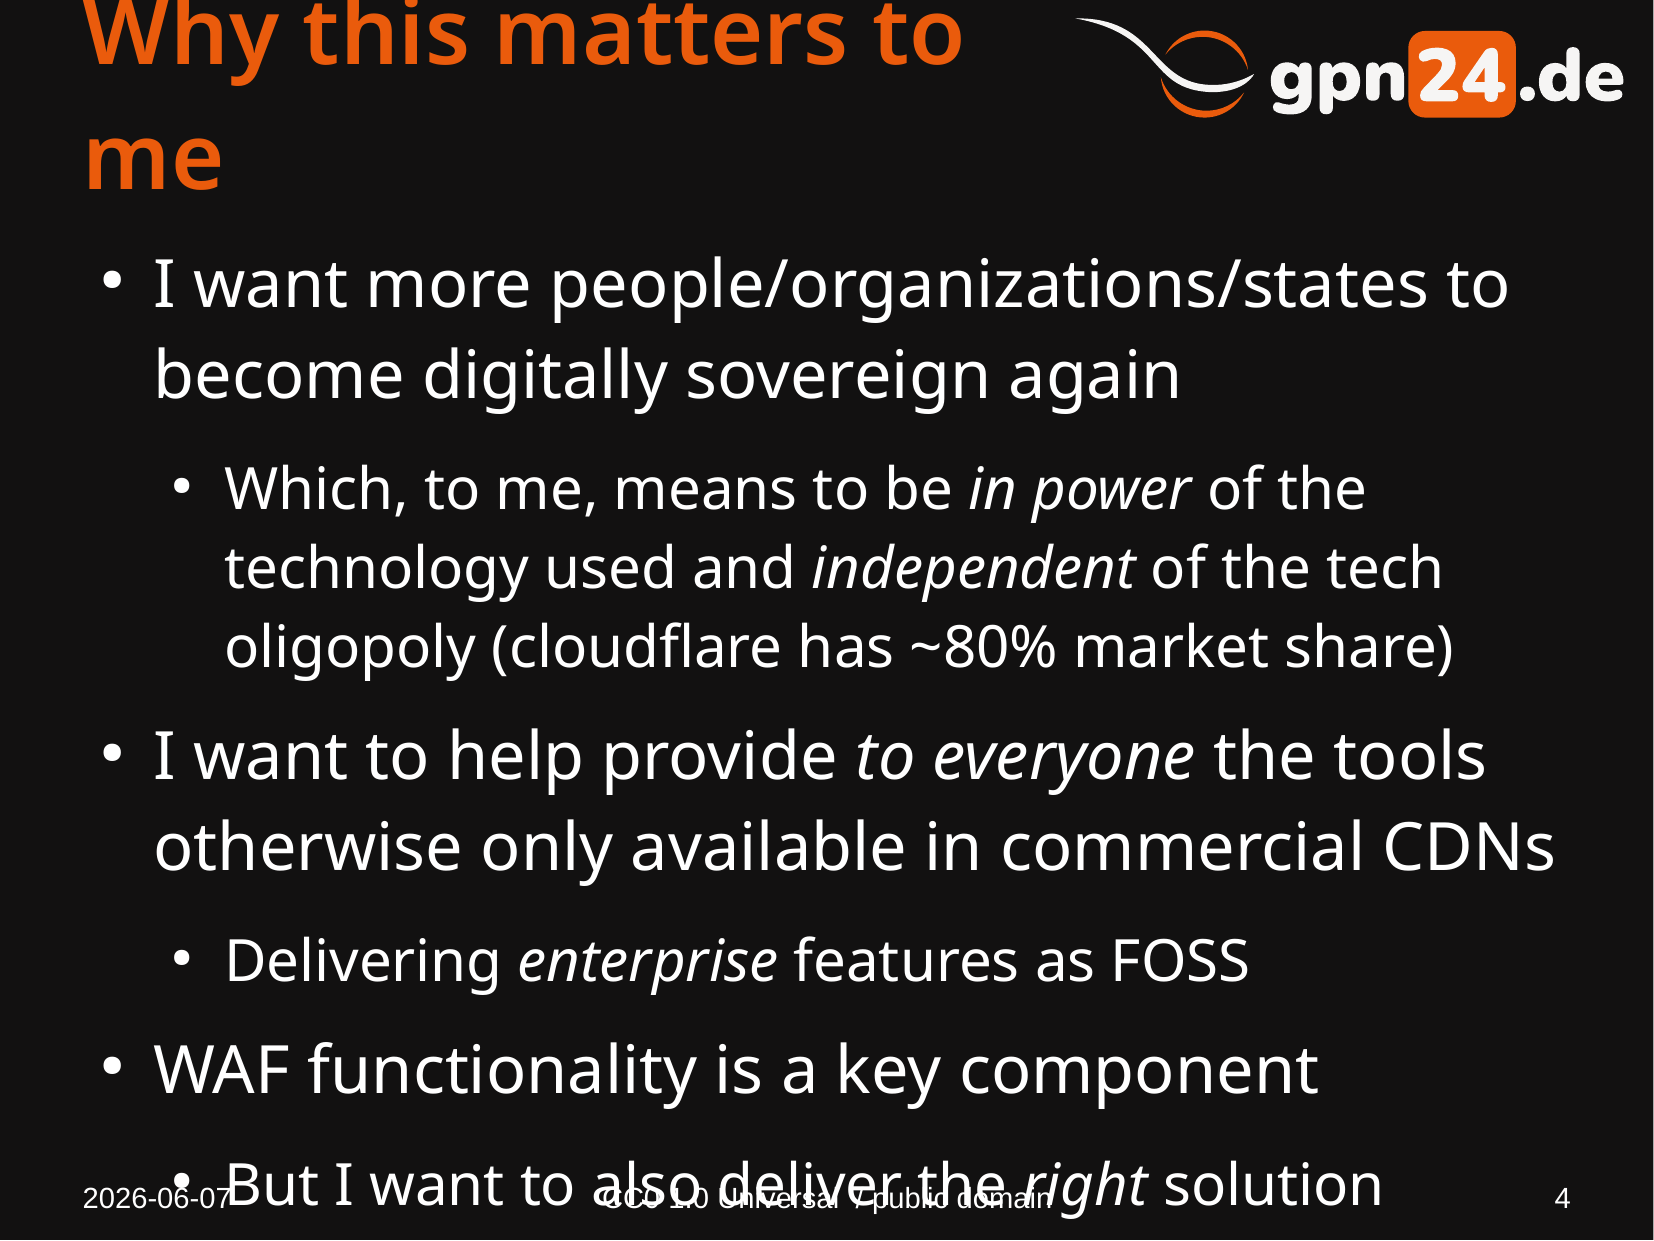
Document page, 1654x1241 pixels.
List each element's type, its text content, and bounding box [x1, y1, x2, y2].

title Why this matters to me [82, 0, 1093, 217]
list I want more people/organizations/states to become digitally sovereign again Which, to me, means to be in power of the technology used and independent of the tech oligopoly (cloudflare has ~80% market share) I want to help provide to everyone the tools otherwise only available in commercial CDNs Delivering enterprise features as FOSS WAF functionality is a key component But I want to also deliver the right solution [82, 236, 1571, 1106]
